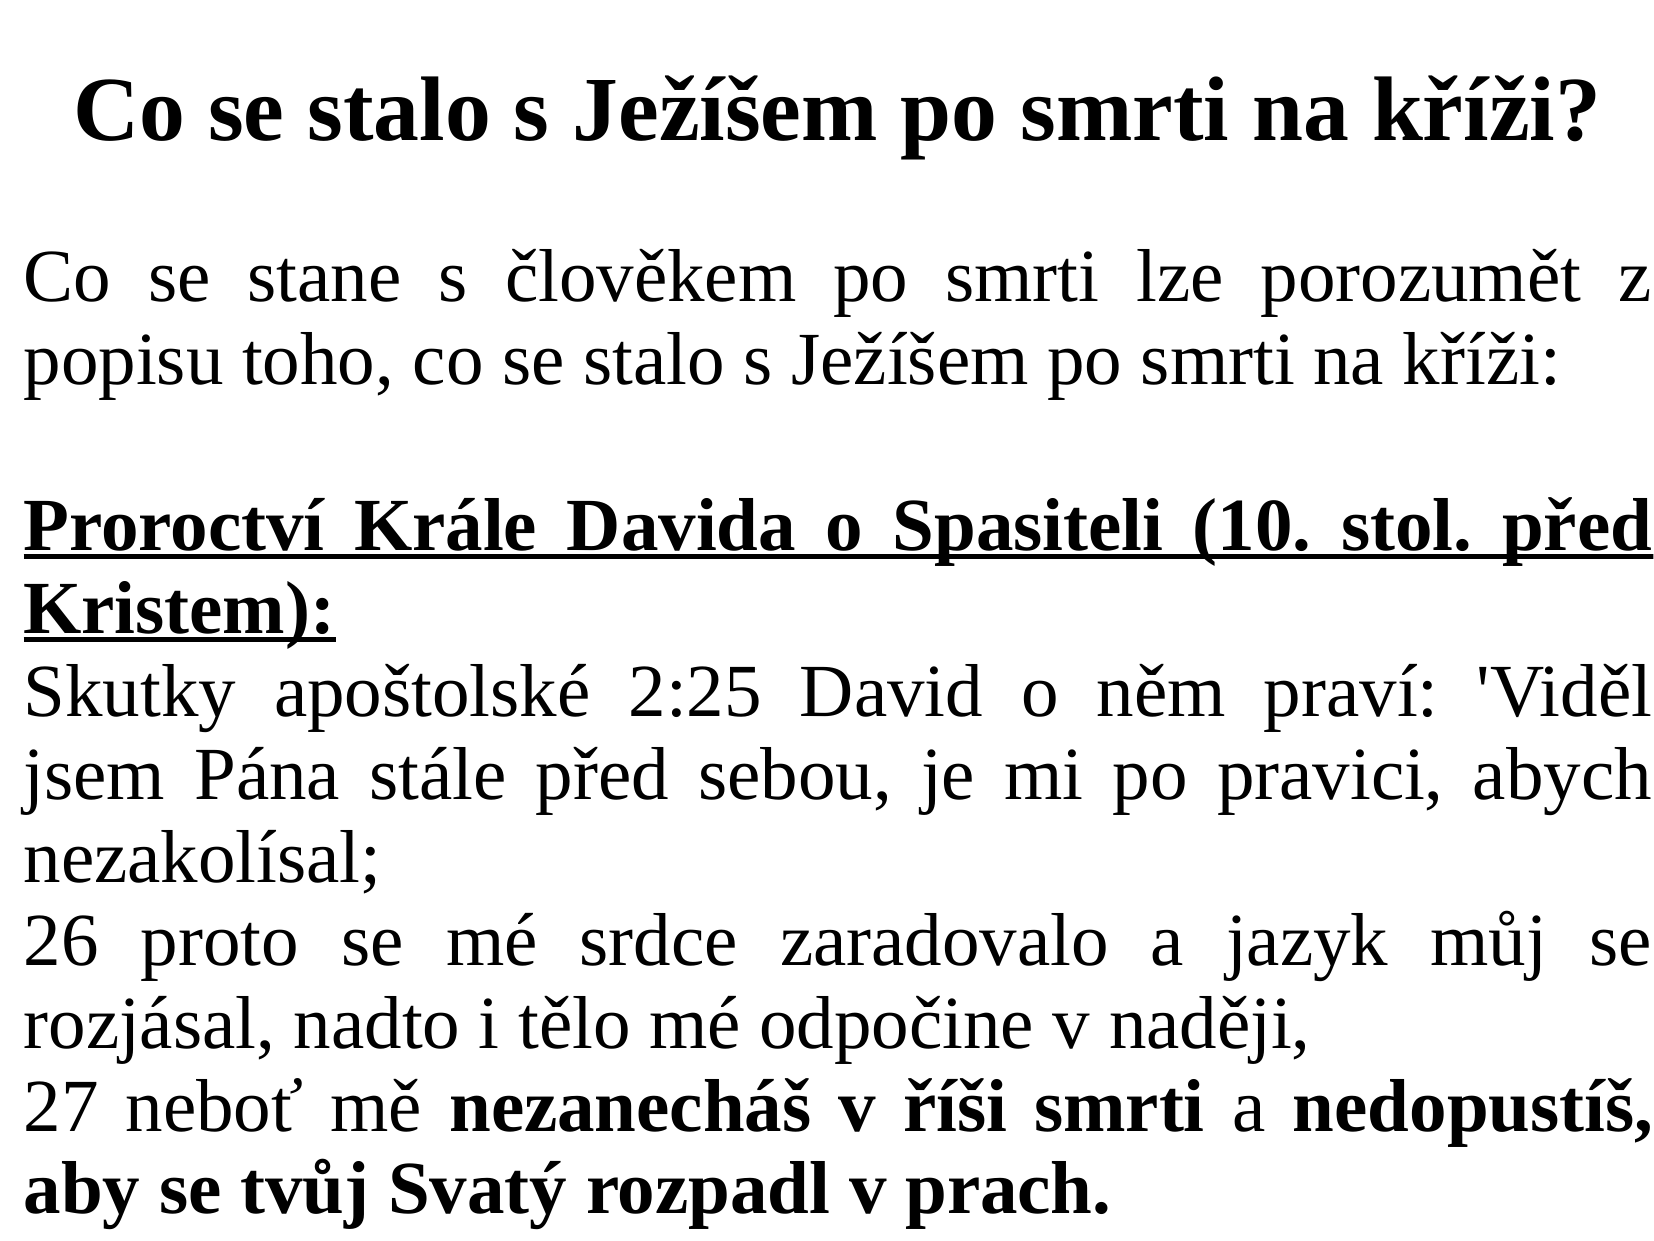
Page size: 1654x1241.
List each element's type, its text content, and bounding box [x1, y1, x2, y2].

subtitle Co se stalo s Ježíšem po smrti na kříži? Co se stane s člověkem po smrti lze porozumět z popisu toho, co se stalo s Ježíšem po smrti na kříži: Proroctví Krále Davida o Spasiteli (10. stol. před Kristem): Skutky apoštolské 2:25 David o něm praví: 'Viděl jsem Pána stále před sebou, je mi po pravici, abych nezakolísal; 26 proto se mé srdce zaradovalo a jazyk můj se rozjásal, nadto i tělo mé odpočine v naději, 27 neboť mě nezanecháš v říši smrti a nedopustíš, aby se tvůj Svatý rozpadl v prach. [23, 58, 1654, 1241]
